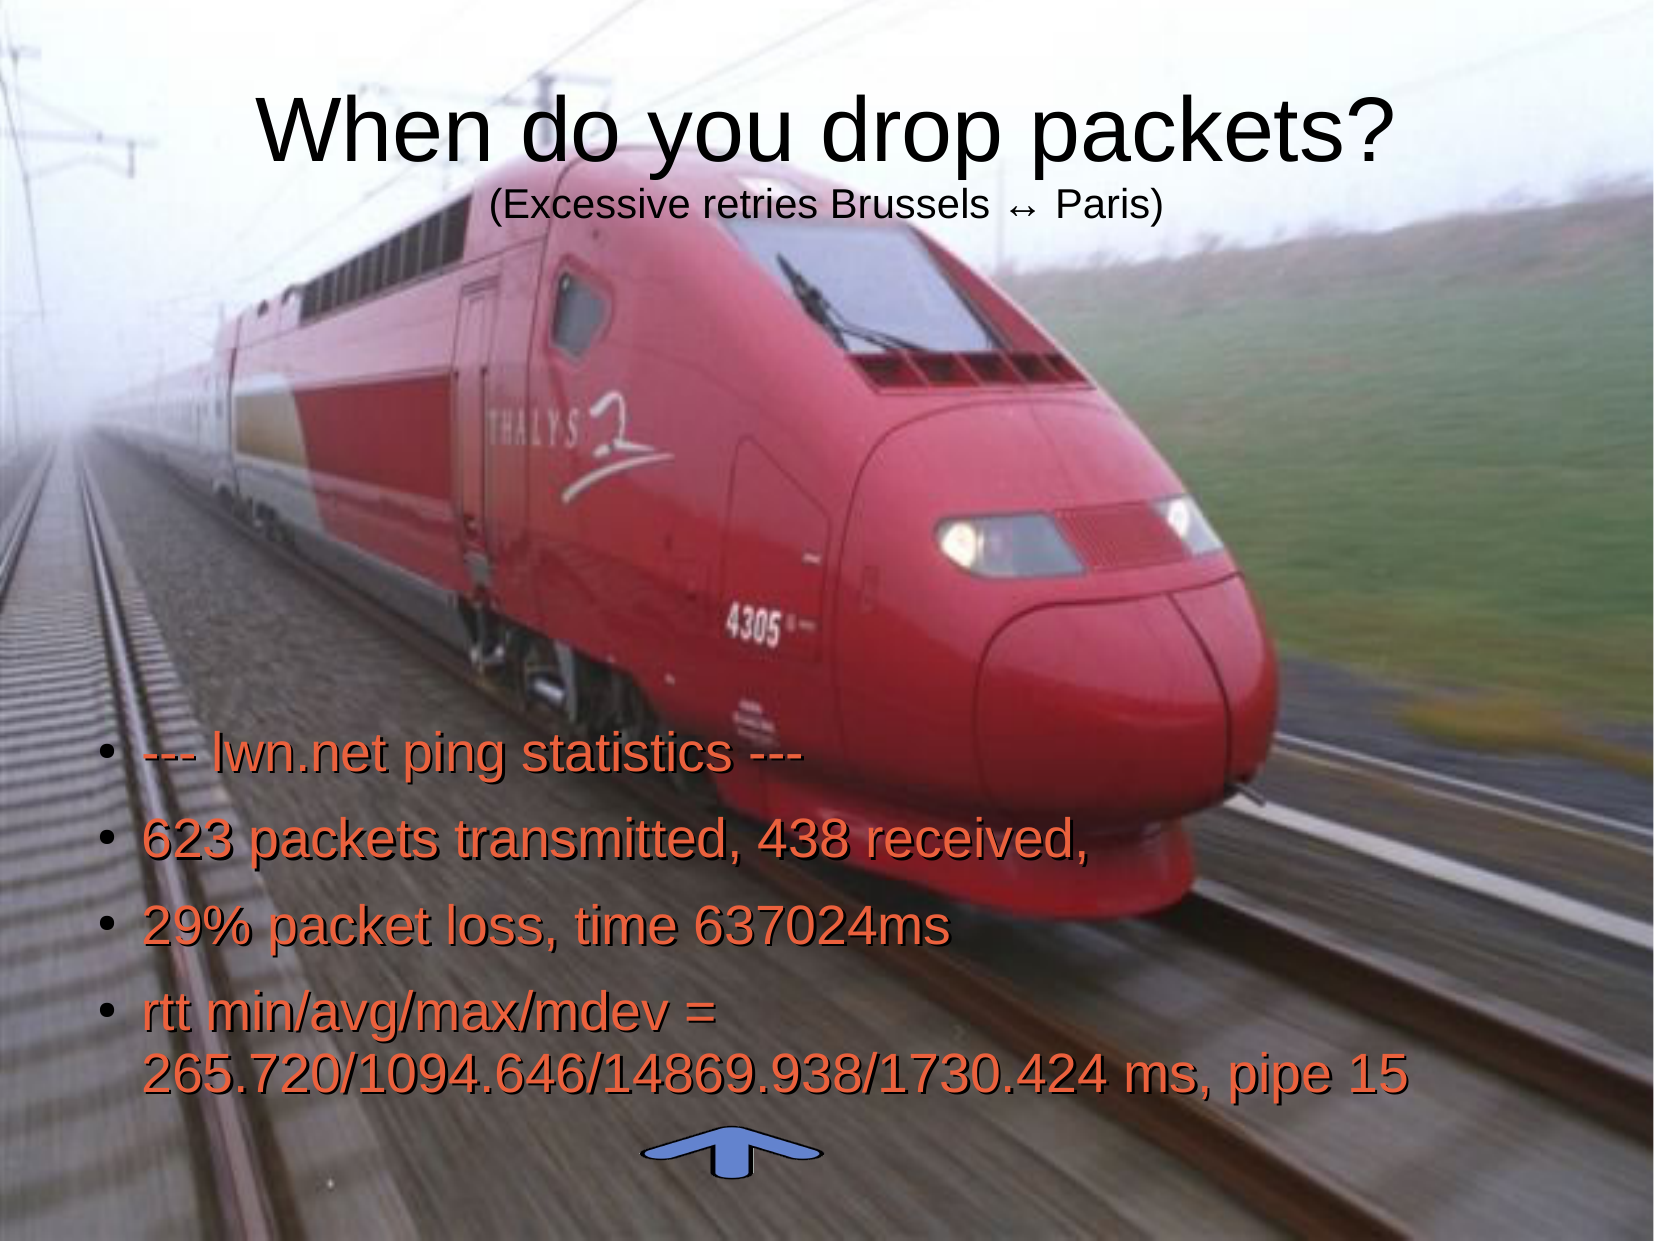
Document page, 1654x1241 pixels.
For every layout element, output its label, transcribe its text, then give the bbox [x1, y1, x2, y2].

title When do you drop packets? (Excessive retries Brussels ↔ Paris) [82, 49, 1571, 257]
picture [0, 0, 1654, 1241]
list --- lwn.net ping statistics --- 623 packets transmitted, 438 received, 29% packet loss, time 637024ms rtt min/avg/max/mdev = 265.720/1094.646/14869.938/1730.424 ms, pipe 15 [82, 290, 1571, 1109]
